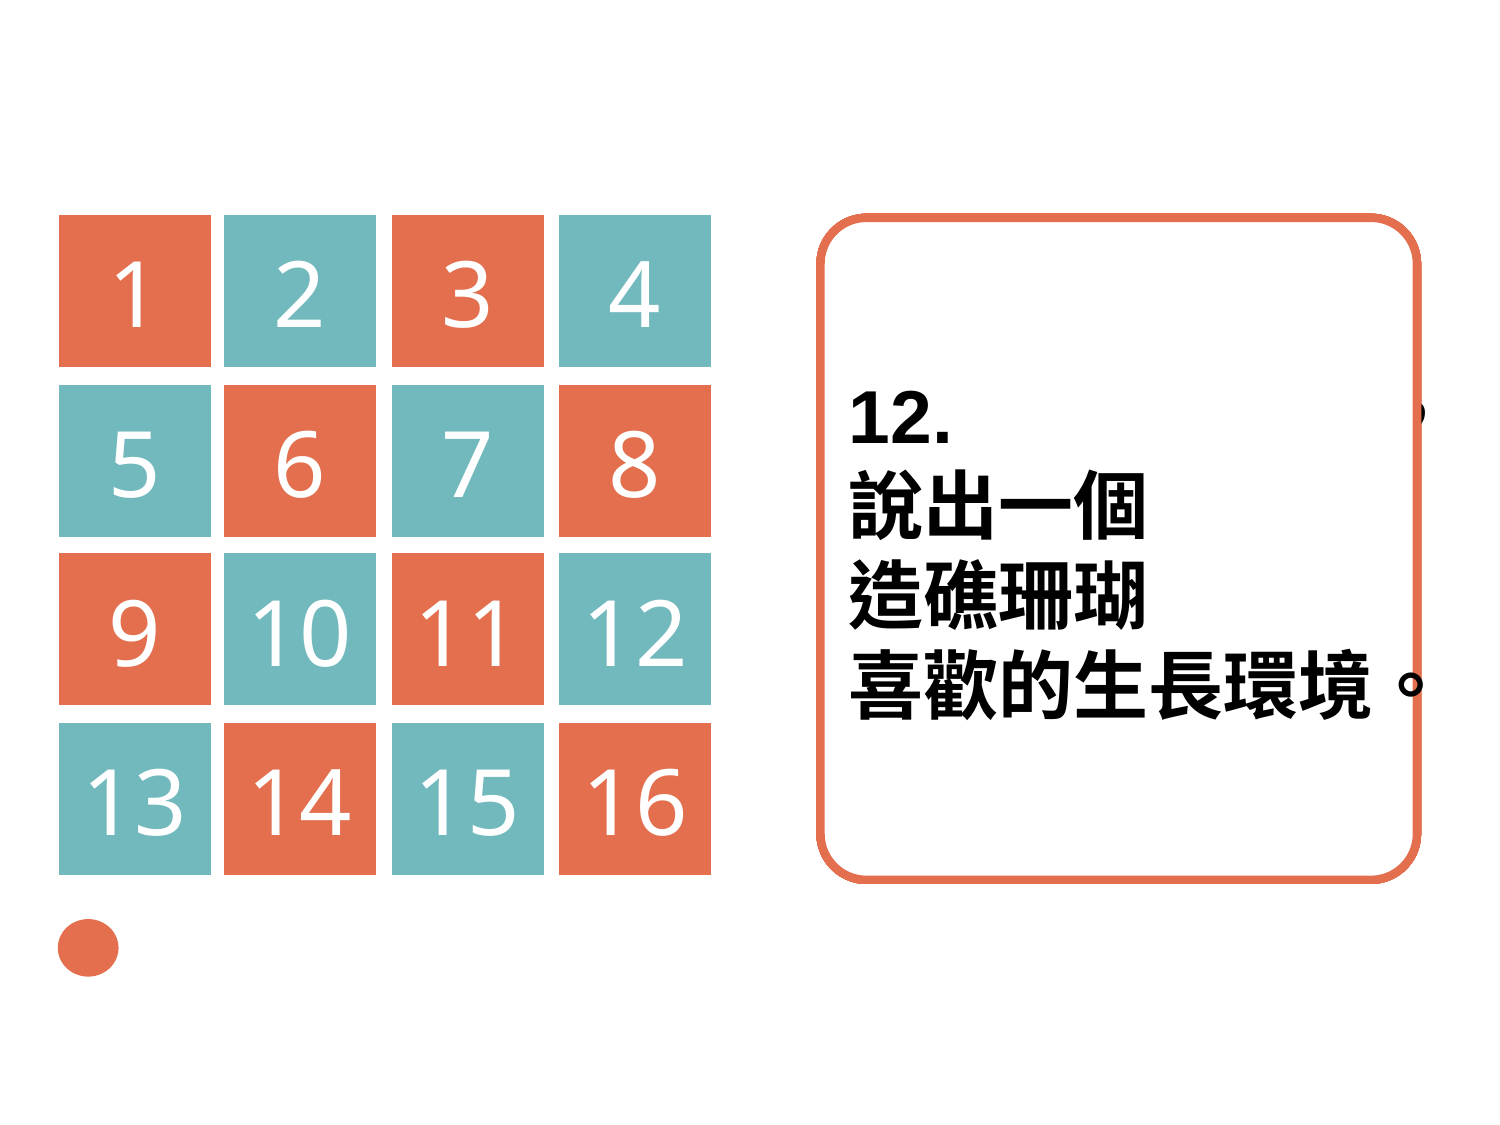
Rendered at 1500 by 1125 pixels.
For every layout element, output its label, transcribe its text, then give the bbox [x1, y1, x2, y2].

text_box 10 [223, 552, 377, 706]
text_box 4 [558, 214, 712, 368]
text_box 2 [223, 214, 377, 368]
text_box 13 [58, 722, 212, 876]
text_box 8 [558, 384, 712, 538]
text_box 16 [558, 722, 712, 876]
text_box 12 [558, 552, 712, 706]
text_box 9 [58, 552, 212, 706]
text_box [57, 919, 119, 977]
text_box 3 [391, 214, 545, 368]
text_box 6 [223, 384, 377, 538]
text_box 11 [391, 552, 545, 706]
text_box 12. 說出一個 造礁珊瑚 喜歡的生長環境。 [820, 217, 1417, 880]
text_box 7 [391, 384, 545, 538]
text_box 1 [58, 214, 212, 368]
text_box 15 [391, 722, 545, 876]
text_box 14 [223, 722, 377, 876]
text_box 5 [58, 384, 212, 538]
